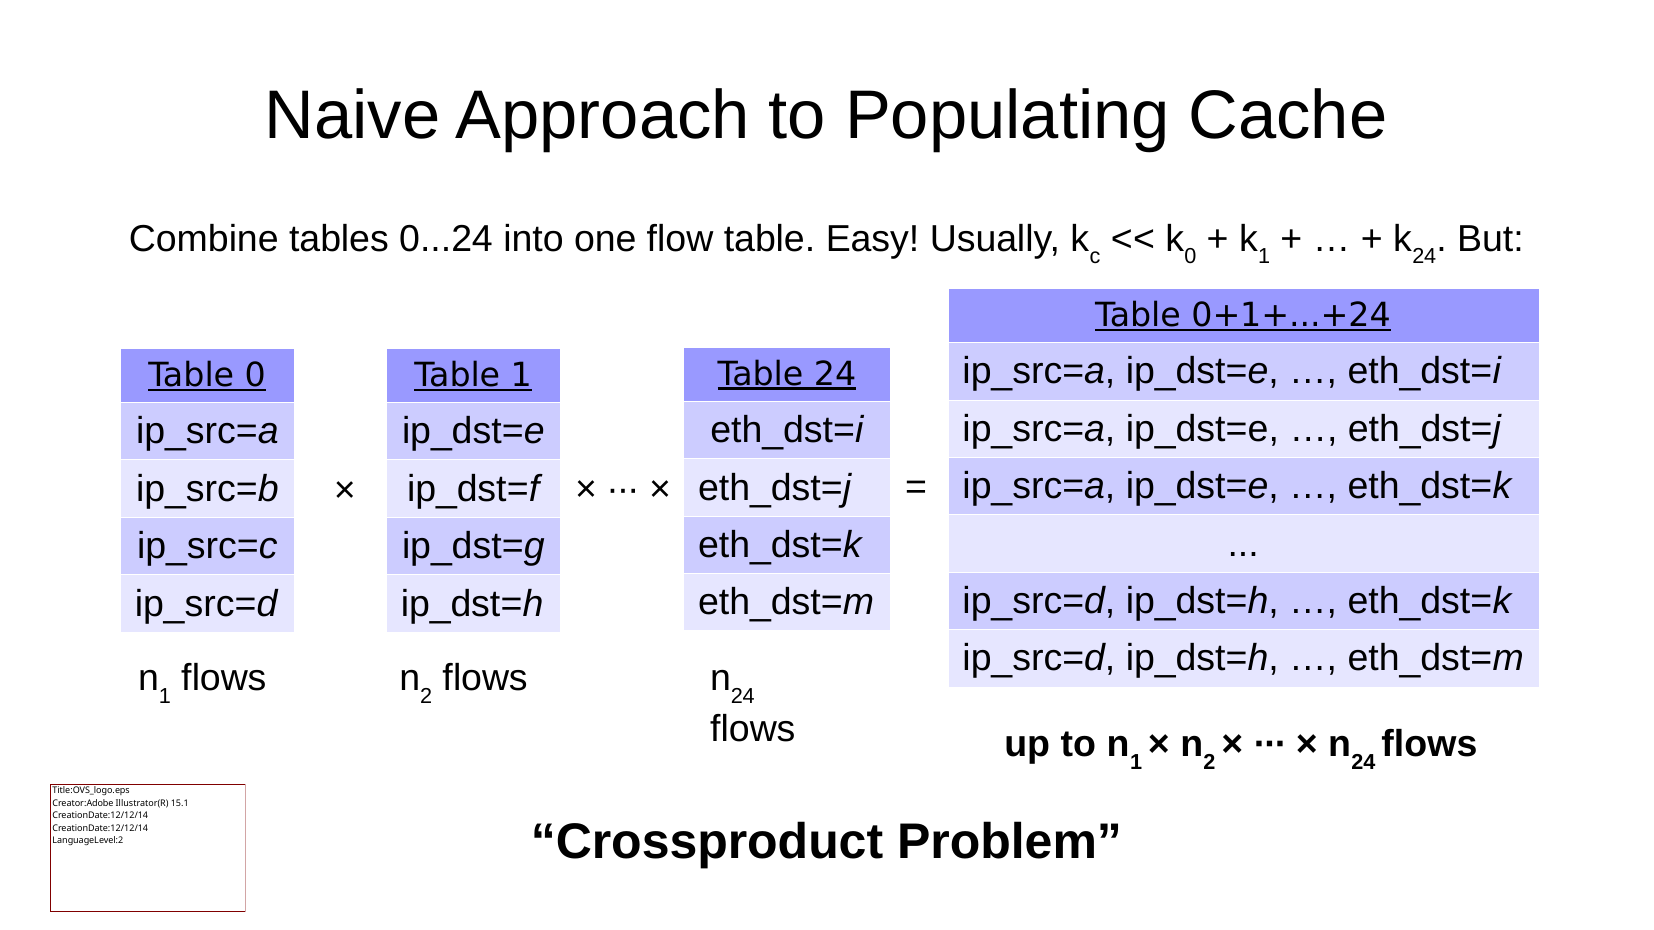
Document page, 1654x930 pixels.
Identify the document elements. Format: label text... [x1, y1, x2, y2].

table_cell ip_src=a, ip_dst=e, …, eth_dst=k [958, 458, 1539, 514]
table_cell eth_dst=m [684, 574, 890, 630]
table_cell ip_dst=g [387, 518, 560, 574]
table_cell ip_src=a, ip_dst=e, …, eth_dst=i [949, 343, 1539, 400]
table_cell ip_src=d, ip_dst=h, …, eth_dst=k [949, 573, 1539, 629]
title Naive Approach to Populating Cache [82, 36, 1571, 193]
text_box = [891, 457, 958, 515]
table_cell eth_dst=i [684, 402, 890, 458]
table_header Table 24 [684, 348, 890, 401]
table_header Table 1 [387, 349, 560, 402]
table_header Table 0 [121, 349, 294, 402]
text_box n2 flows [384, 649, 555, 716]
text_box “Crossproduct Problem” [357, 805, 1296, 930]
table_cell eth_dst=j [684, 459, 890, 516]
table_header Table 0+1+...+24 [949, 289, 1539, 342]
text_box × [319, 461, 387, 519]
table_cell ip_src=a, ip_dst=e, …, eth_dst=j [949, 401, 1539, 457]
table_cell ip_src=d, ip_dst=h, …, eth_dst=m [949, 630, 1539, 687]
text_box n1 flows [123, 649, 294, 716]
text_box up to n1 × n2 × ∙∙∙ × n24 flows [949, 715, 1533, 824]
table_cell ip_src=c [121, 518, 294, 574]
text_box × ∙∙∙ × [560, 460, 683, 518]
text_box n24 flows [695, 649, 866, 716]
table_cell ip_dst=h [387, 575, 560, 632]
table_cell ip_dst=e [387, 403, 560, 459]
list Combine tables 0...24 into one flow table. Easy! Usually, kc << k0 + k1 + … + k24. But: [82, 217, 1571, 757]
table_cell eth_dst=k [684, 517, 890, 573]
table_cell ip_src=b [121, 460, 294, 517]
table_cell ip_dst=f [387, 460, 560, 517]
table_cell ... [949, 515, 1539, 572]
table_cell ip_src=d [121, 575, 294, 632]
table_cell ip_src=a [121, 403, 294, 459]
